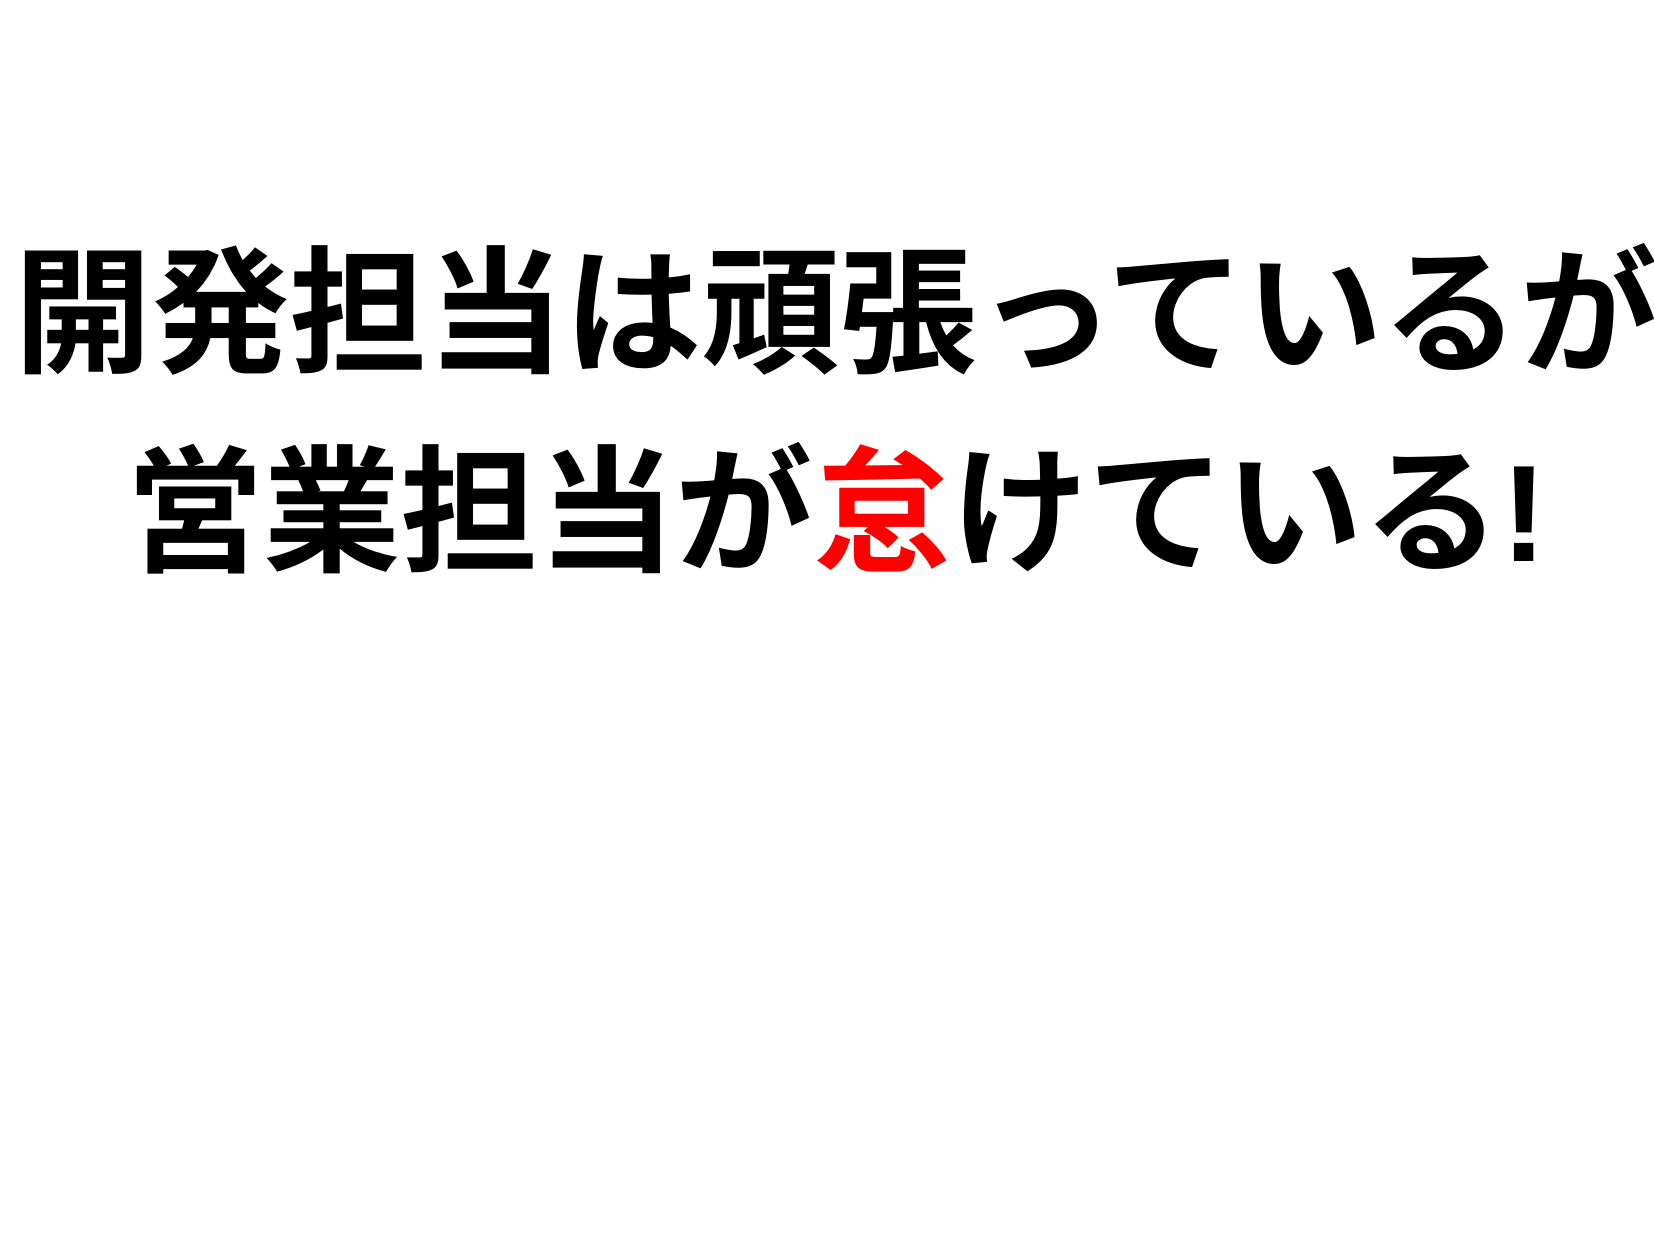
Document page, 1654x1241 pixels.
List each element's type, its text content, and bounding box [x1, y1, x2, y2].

text_box 開発担当は頑張っているが 営業担当が怠けている! [0, 195, 1617, 502]
